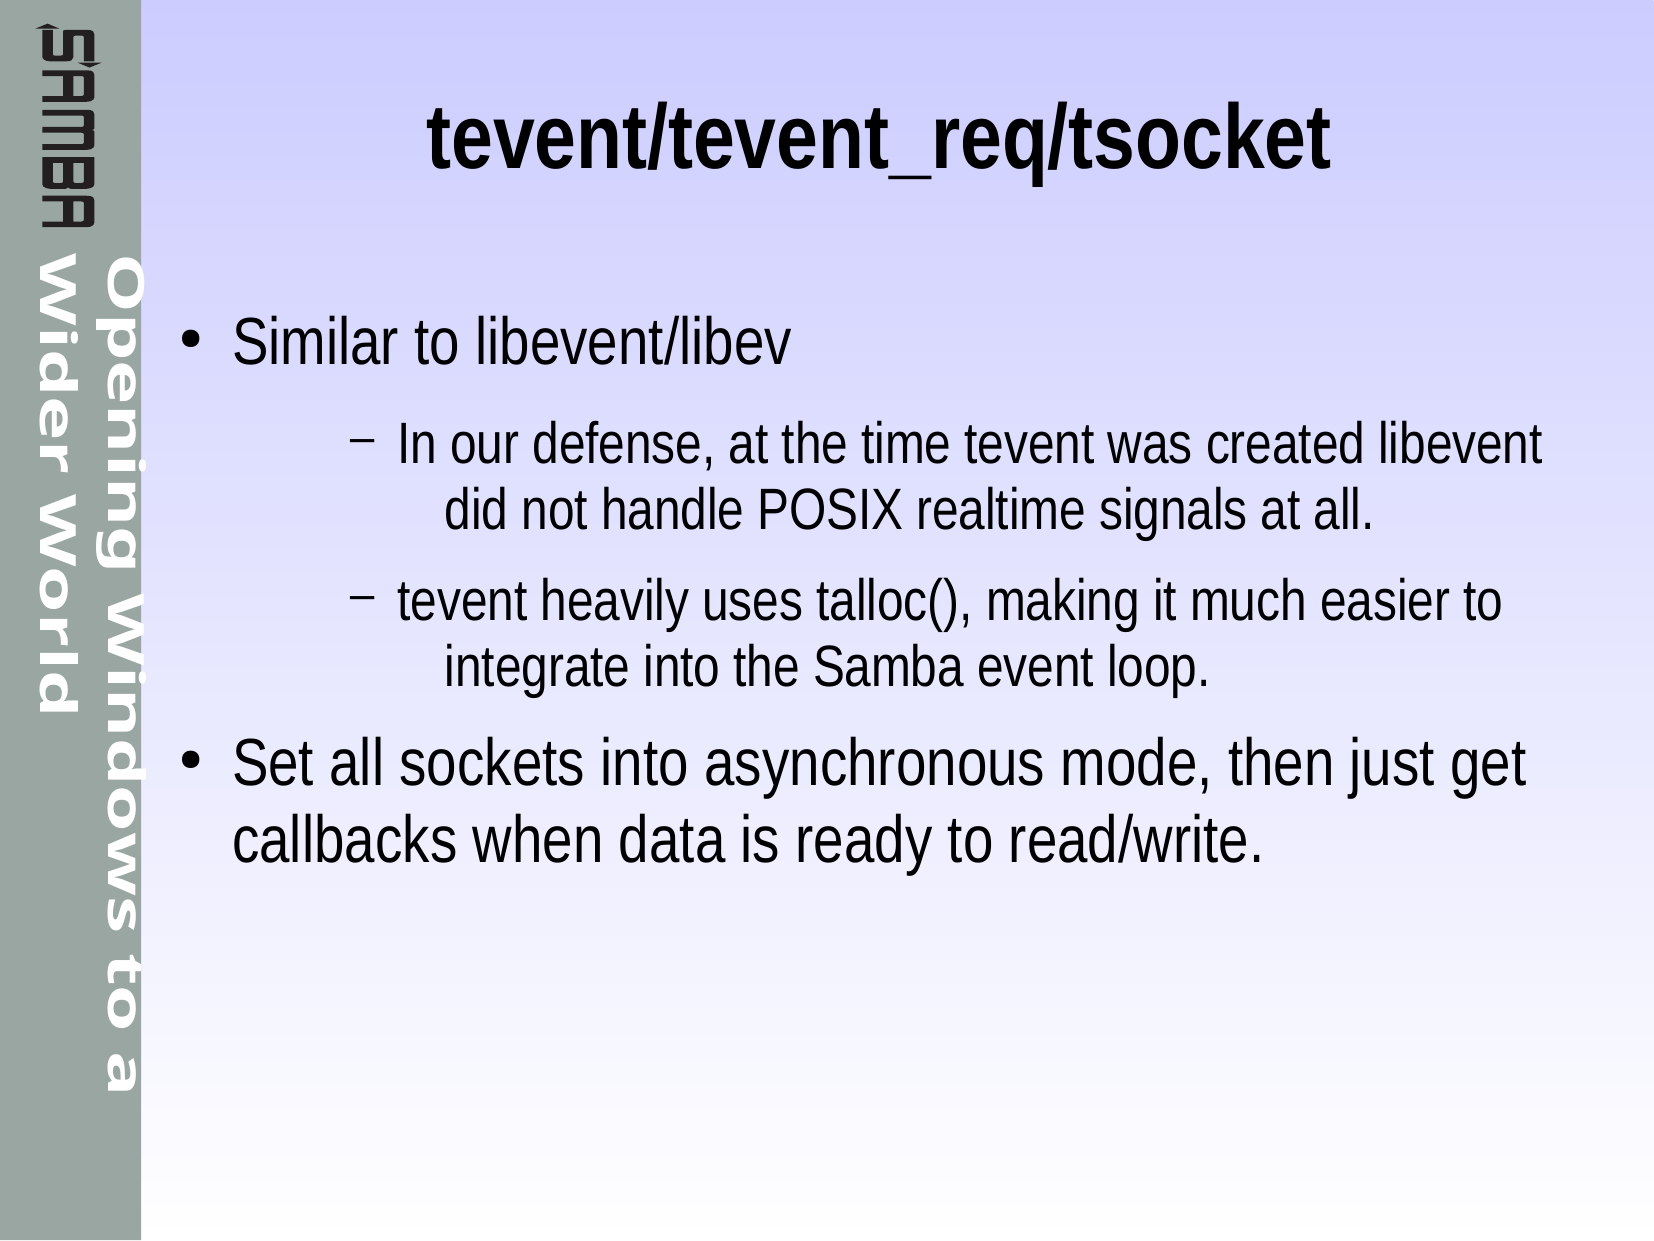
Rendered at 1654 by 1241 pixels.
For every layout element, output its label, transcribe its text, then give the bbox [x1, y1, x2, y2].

title tevent/tevent_req/tsocket [173, 31, 1586, 239]
list Similar to libevent/libev In our defense, at the time tevent was created libevent did not handle POSIX realtime signals at all. tevent heavily uses talloc(), making it much easier to integrate into the Samba event loop. Set all sockets into asynchronous mode, then just get callbacks when data is ready to read/write. [161, 302, 1574, 1211]
